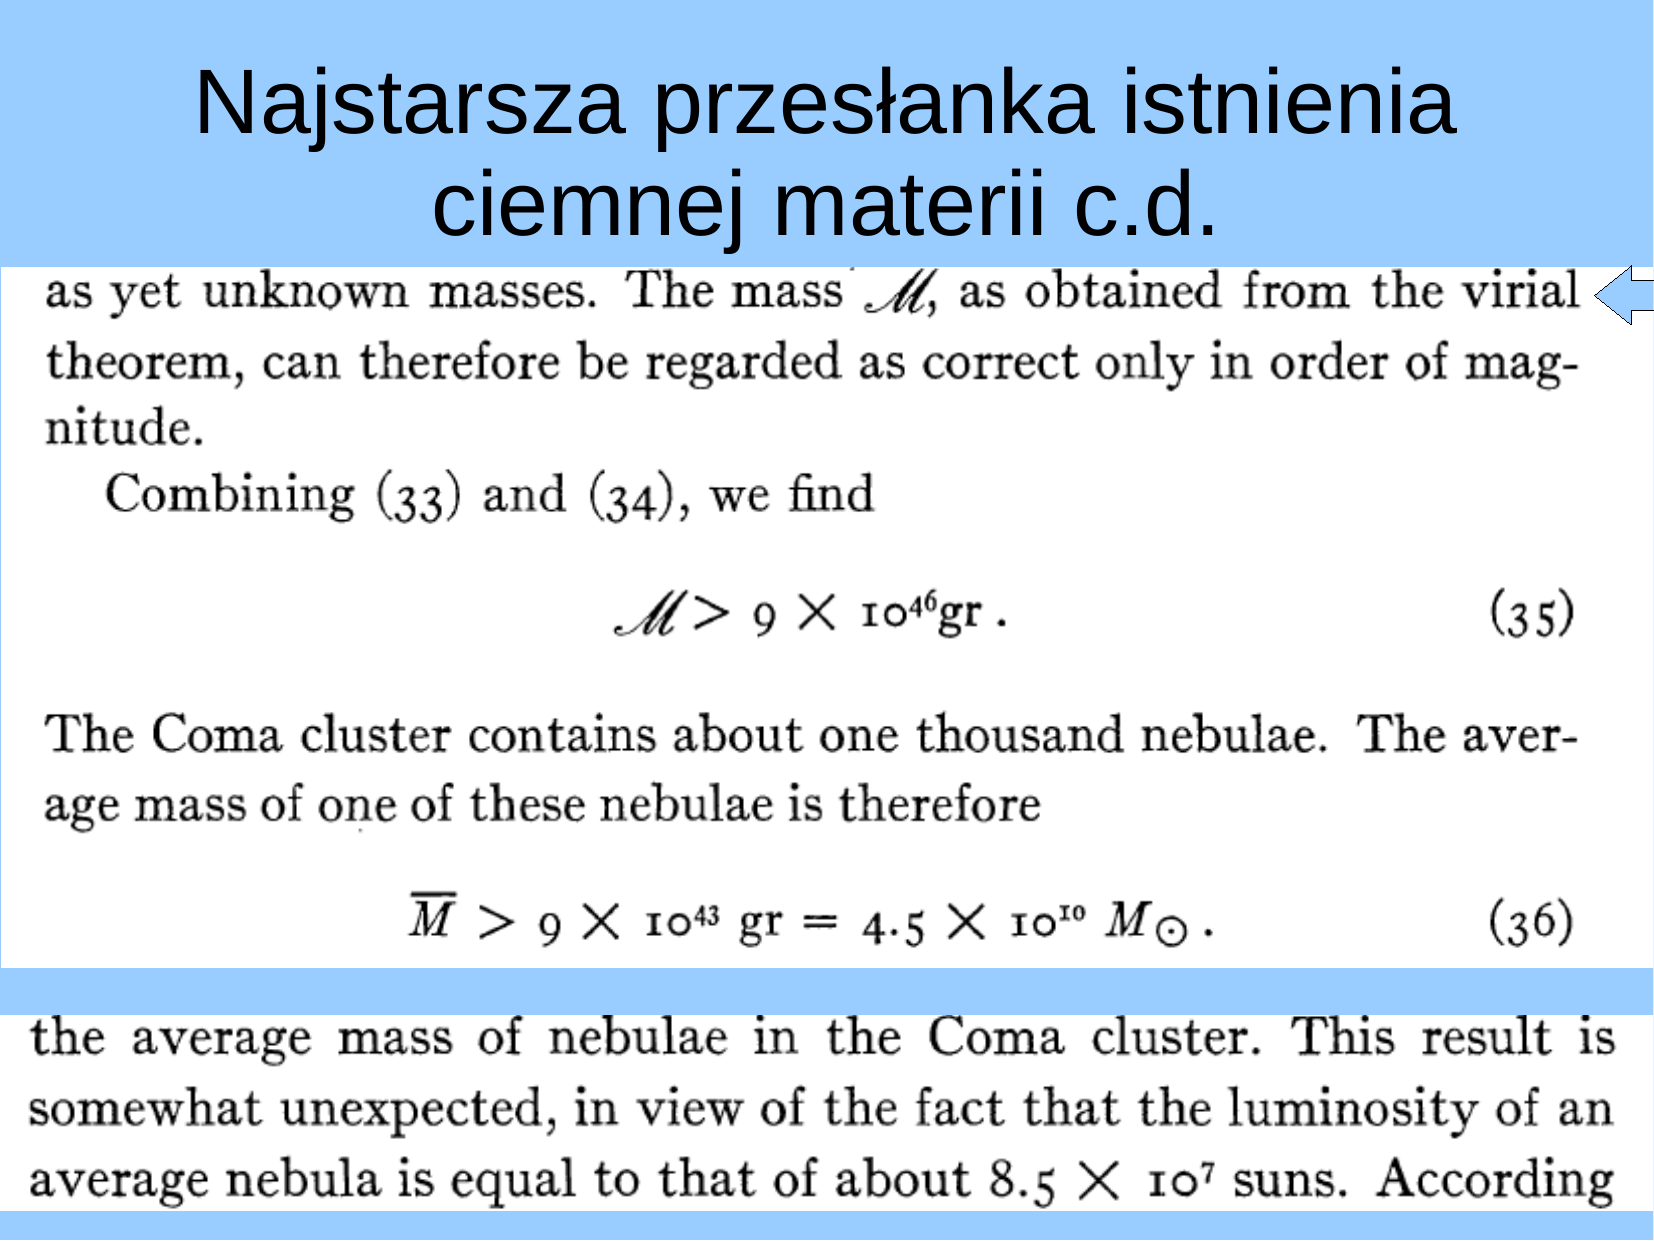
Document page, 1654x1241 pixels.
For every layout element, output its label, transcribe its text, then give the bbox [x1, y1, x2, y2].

picture [0, 1015, 1654, 1211]
picture [1, 267, 1654, 968]
title Najstarsza przesłanka istnienia ciemnej materii c.d. [82, 49, 1571, 257]
text_box [1594, 265, 1654, 325]
picture [1632, 267, 1654, 280]
